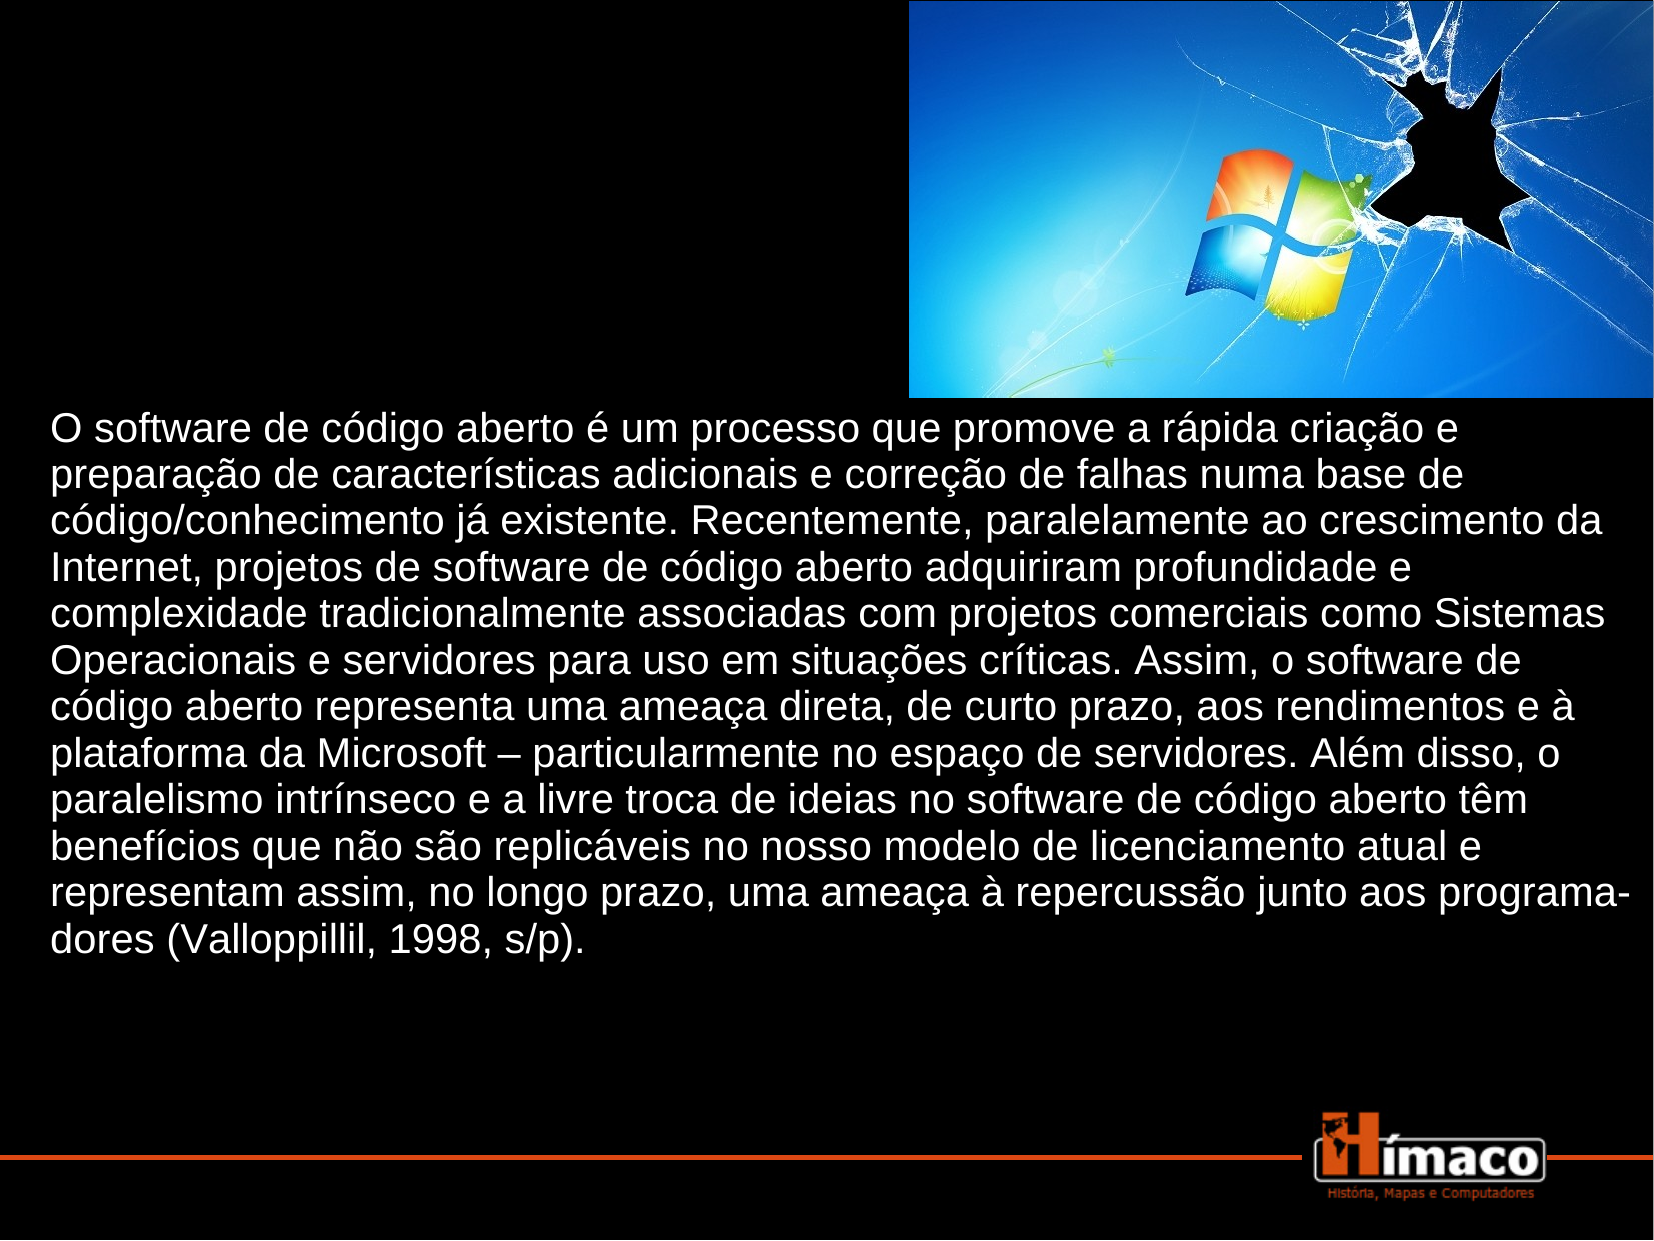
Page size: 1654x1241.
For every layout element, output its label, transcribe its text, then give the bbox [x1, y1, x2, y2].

picture [1301, 1075, 1559, 1217]
picture [909, 1, 1654, 398]
text_box O software de código aberto é um processo que promove a rápida criação e preparação de características adicionais e correção de falhas numa base de código/conhecimento já existente. Recentemente, paralelamente ao crescimento da Internet, projetos de software de código aberto adquiriram profundidade e complexidade tradicionalmente associadas com projetos comerciais como Sistemas Operacionais e servidores para uso em situações críticas. Assim, o software de código aberto representa uma ameaça direta, de curto prazo, aos rendimentos e à plataforma da Microsoft – particularmente no espaço de servidores. Além disso, o paralelismo intrínseco e a livre troca de ideias no software de código aberto têm benefícios que não são replicáveis no nosso modelo de licenciamento atual e representam assim, no longo prazo, uma ameaça à repercussão junto aos programa- dores (Valloppillil, 1998, s/p). [35, 397, 1654, 971]
